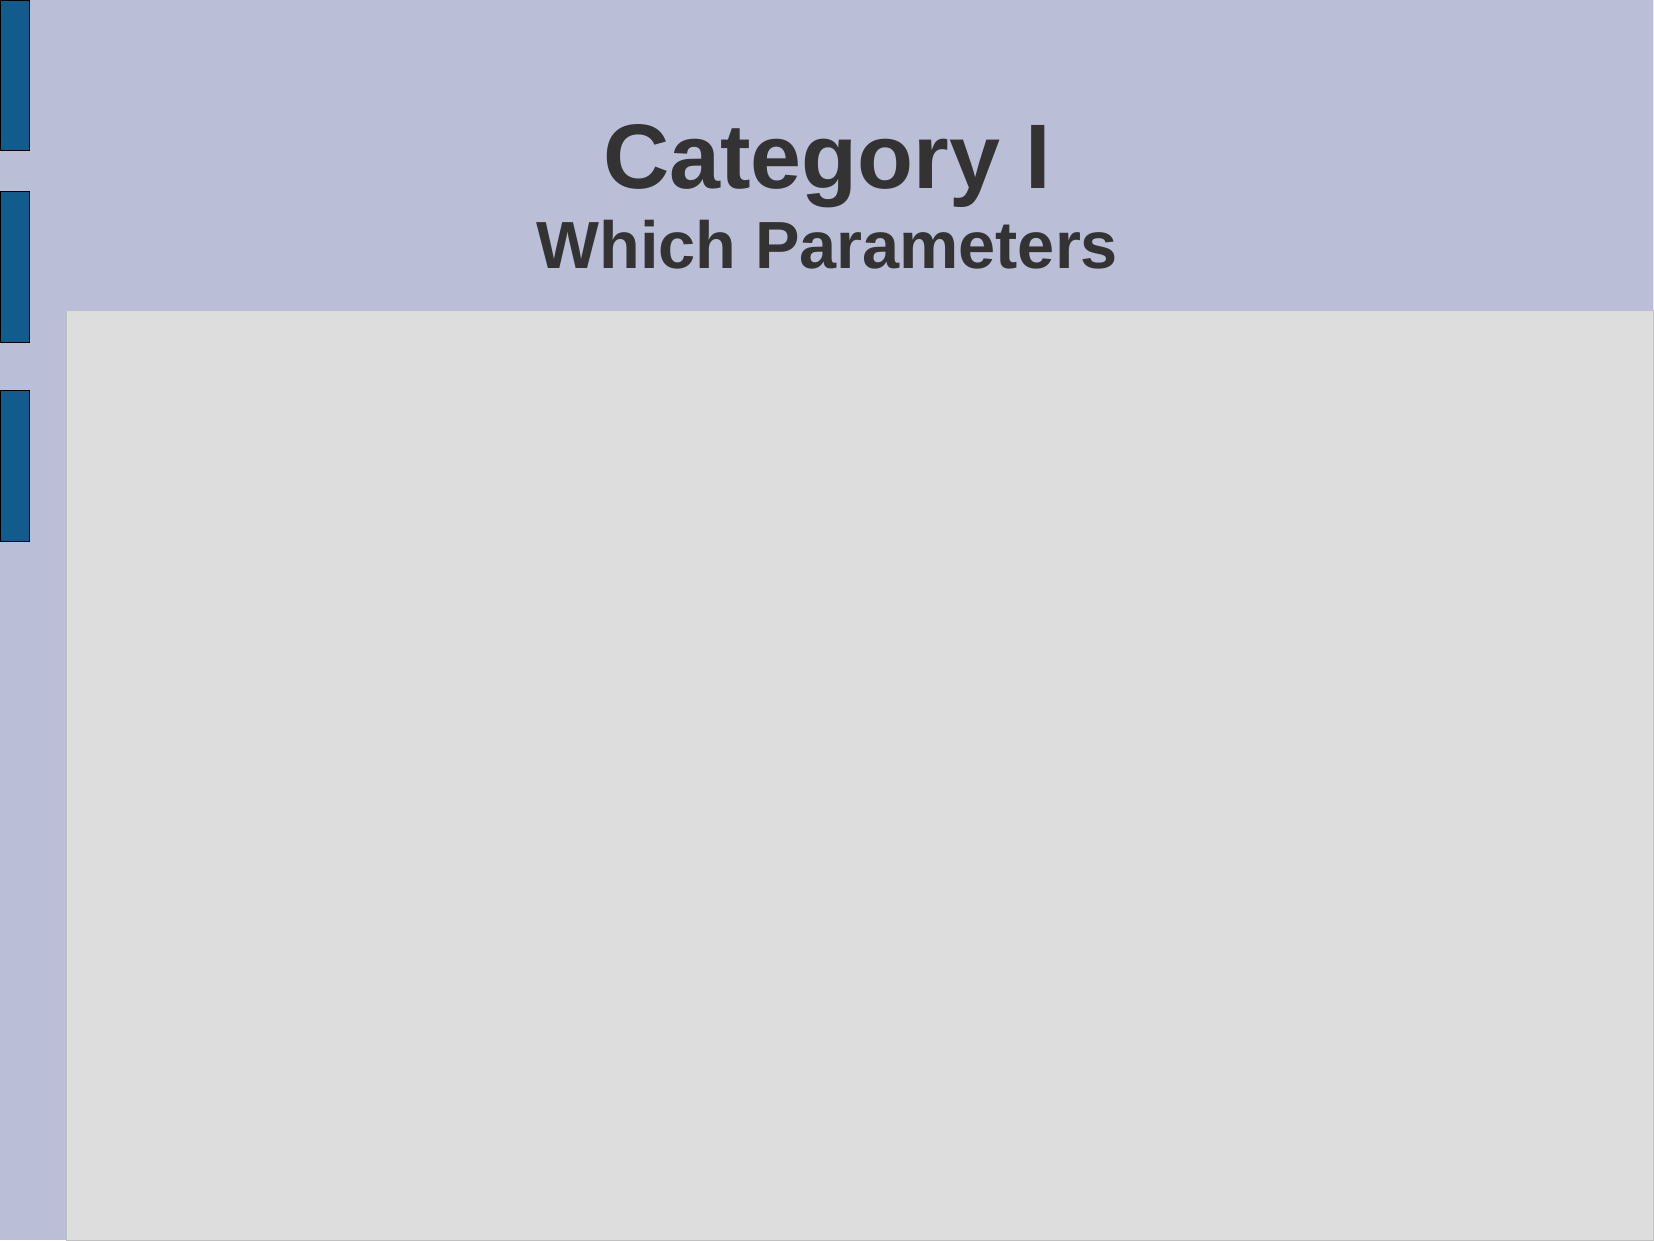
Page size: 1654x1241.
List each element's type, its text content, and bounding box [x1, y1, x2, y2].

title Category I Which Parameters [121, 91, 1534, 299]
